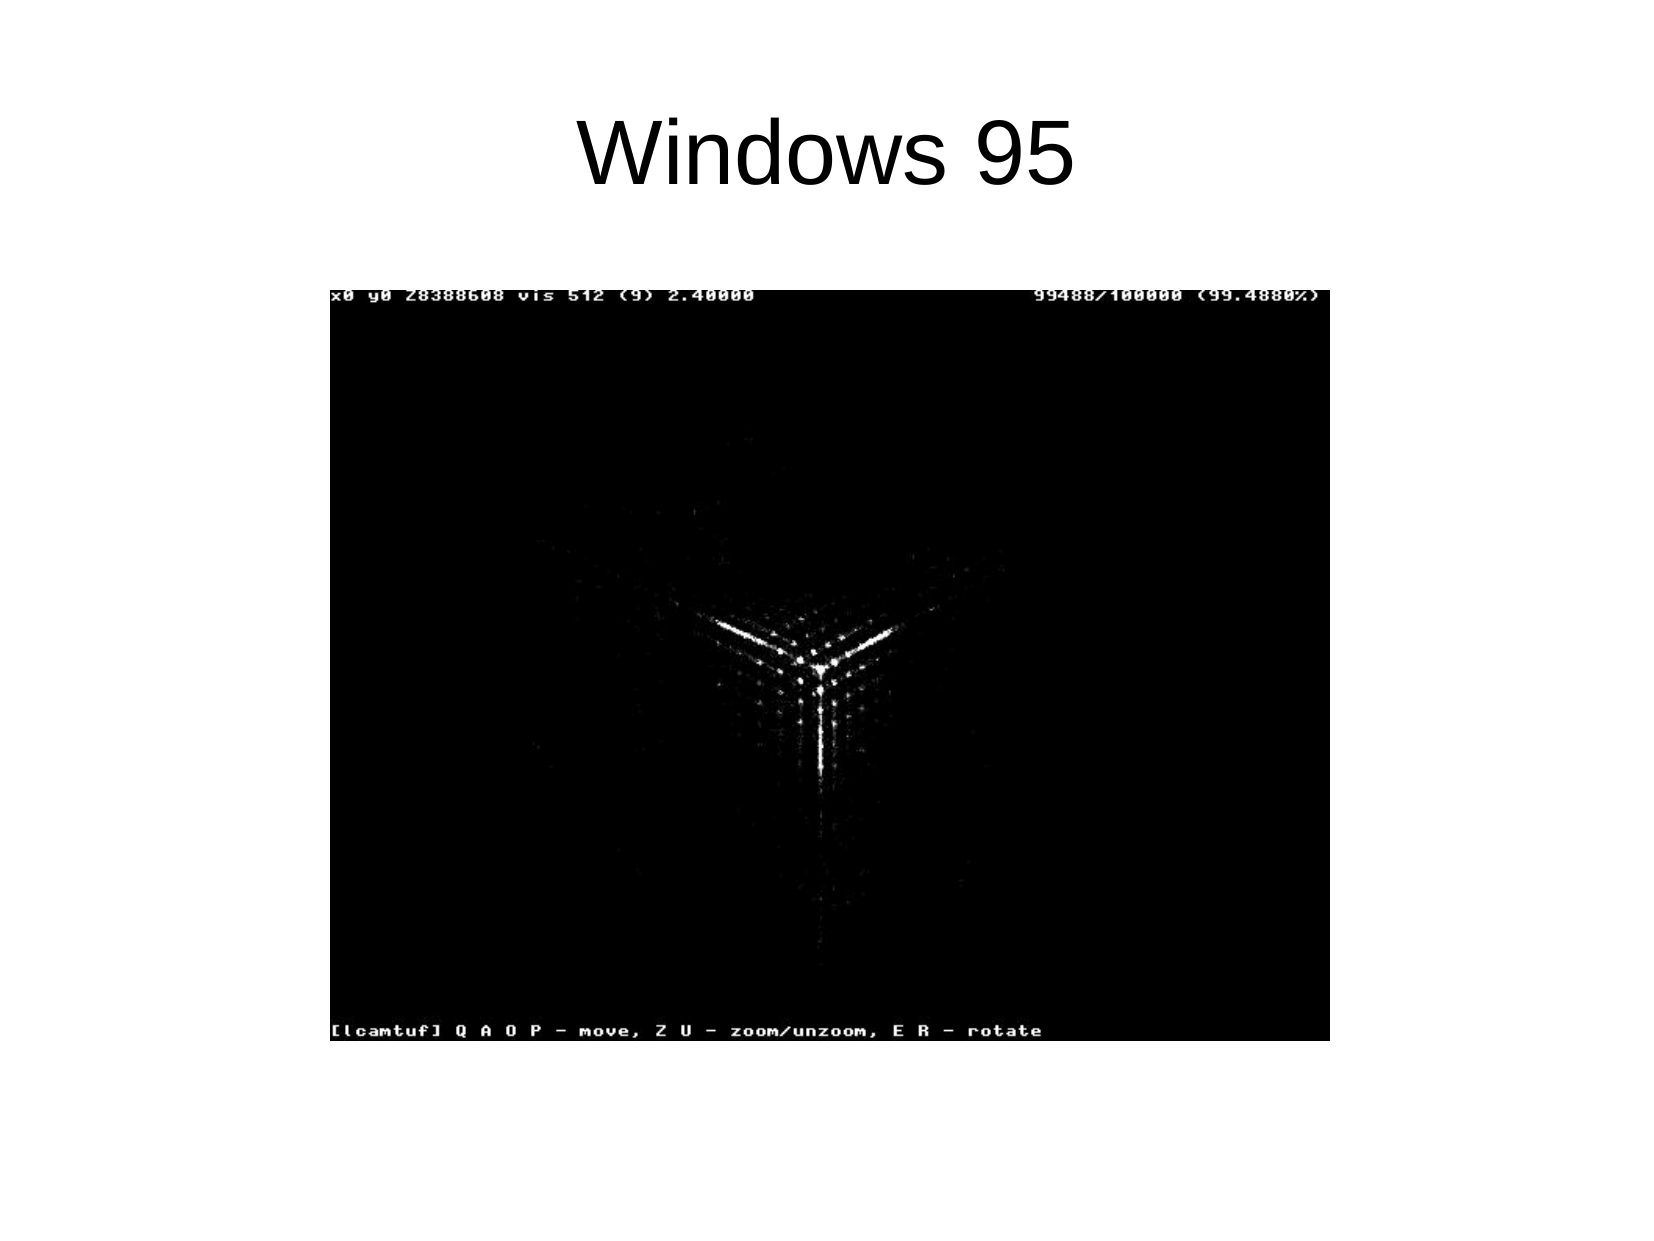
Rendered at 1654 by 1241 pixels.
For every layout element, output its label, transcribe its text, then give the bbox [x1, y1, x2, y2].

picture [330, 290, 1330, 1041]
title Windows 95 [82, 49, 1571, 257]
